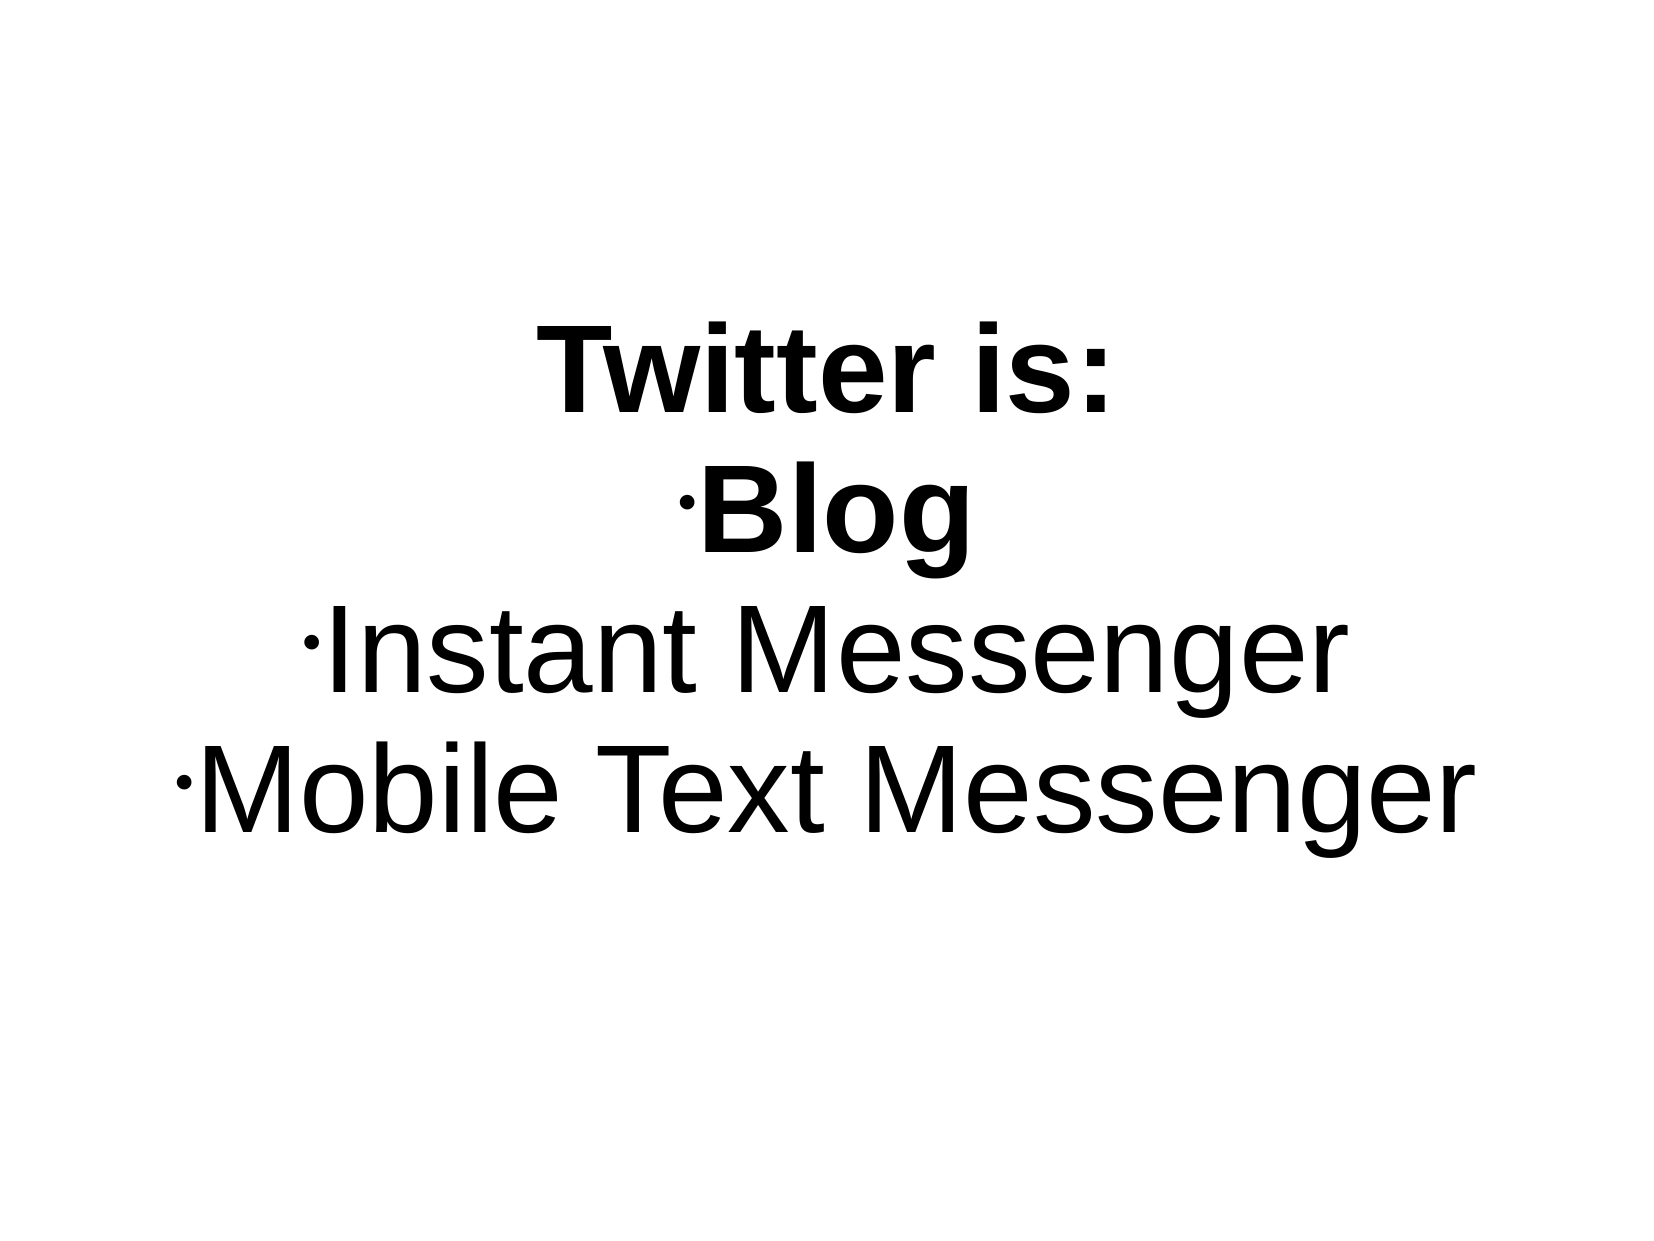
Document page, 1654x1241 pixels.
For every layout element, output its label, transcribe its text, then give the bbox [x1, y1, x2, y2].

subtitle Twitter is: Blog Instant Messenger Mobile Text Messenger [82, 56, 1571, 1102]
